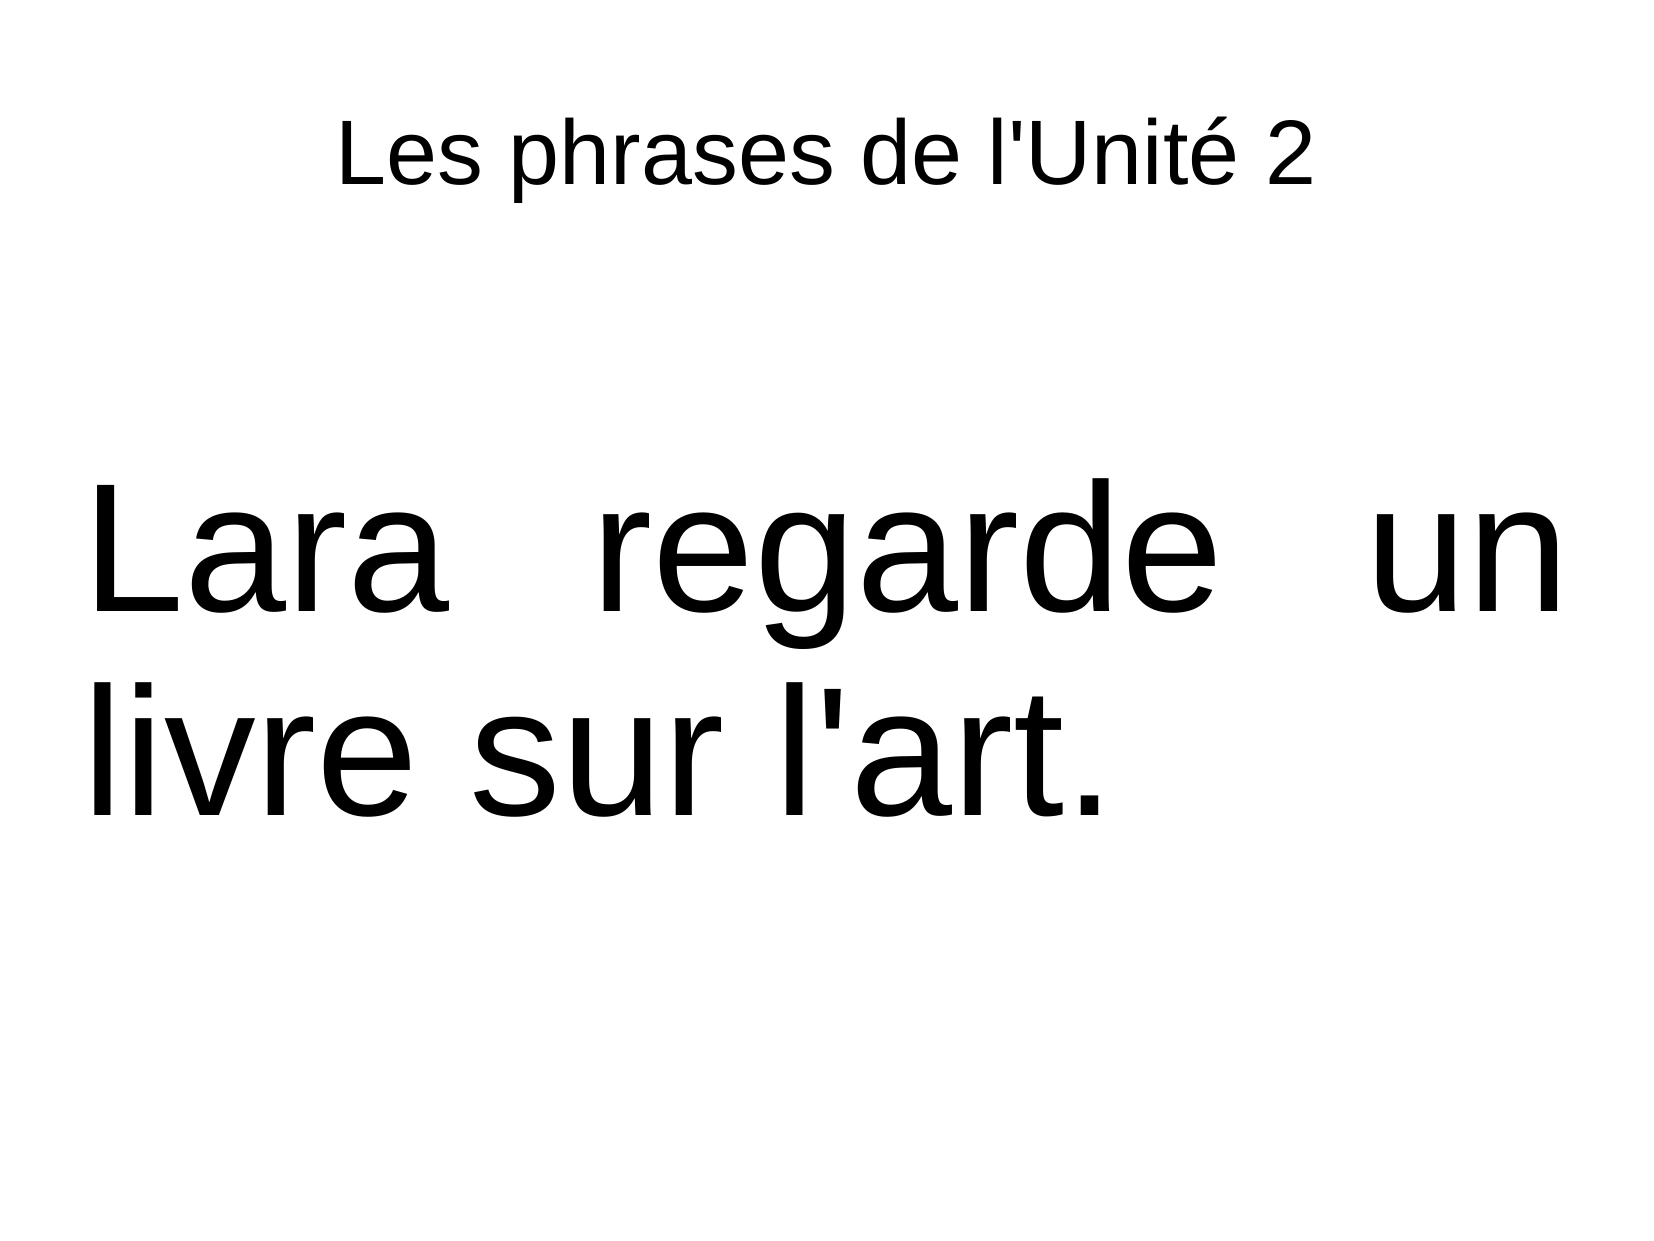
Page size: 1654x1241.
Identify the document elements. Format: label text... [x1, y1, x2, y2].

title Les phrases de l'Unité 2 [82, 49, 1571, 257]
subtitle Lara regarde un livre sur l'art. [82, 290, 1571, 1010]
